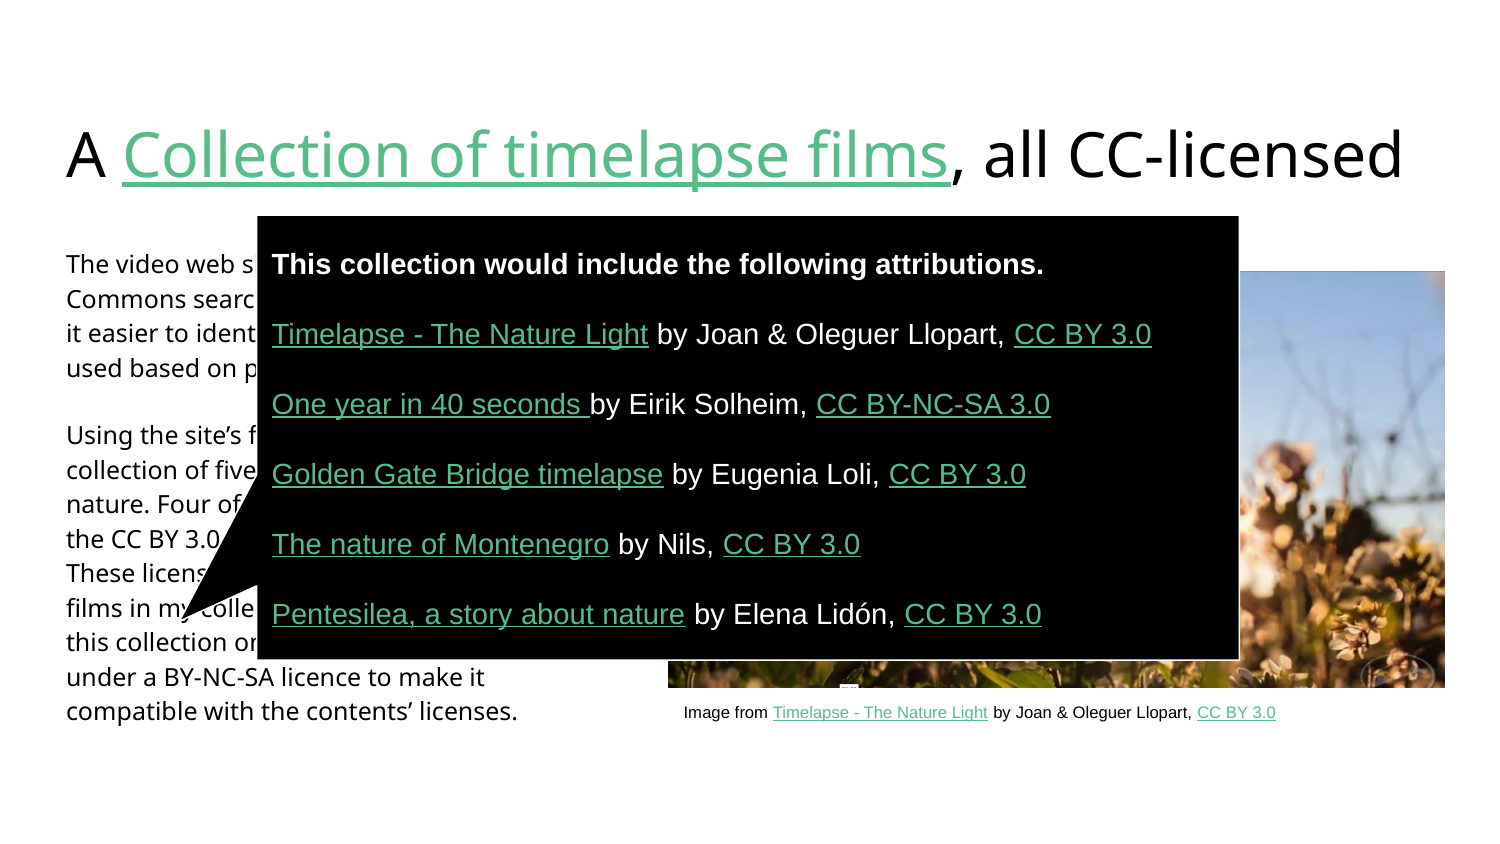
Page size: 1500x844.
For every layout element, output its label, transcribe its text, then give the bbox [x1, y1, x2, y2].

text_box Image from Timelapse - The Nature Light by Joan & Oleguer Llopart, CC BY 3.0 [668, 687, 1310, 754]
title A Collection of timelapse films, all CC-licensed [51, 91, 1445, 216]
text_box This collection would include the following attributions. Timelapse - The Nature Light by Joan & Oleguer Llopart, CC BY 3.0 One year in 40 seconds by Eirik Solheim, CC BY-NC-SA 3.0 Golden Gate Bridge timelapse by Eugenia Loli, CC BY 3.0 The nature of Montenegro by Nils, CC BY 3.0 Pentesilea, a story about nature by Elena Lidón, CC BY 3.0 [179, 215, 1240, 661]
list The video web site, Vimeo, includes a Creative Commons search filter on its films. This makes it easier to identify which ones can be share or used based on particular rights. Using the site’s functionality I created a collection of five films that show timelapses of nature. Four of the films were licensed under the CC BY 3.0 license and one BY-NC-SA 3.0. These licenses will persist on the individual films in my collection. If I want to distribute this collection on a DVD I’ll need to do so under a BY-NC-SA licence to make it compatible with the contents’ licenses. [51, 229, 629, 730]
picture [668, 271, 1445, 688]
